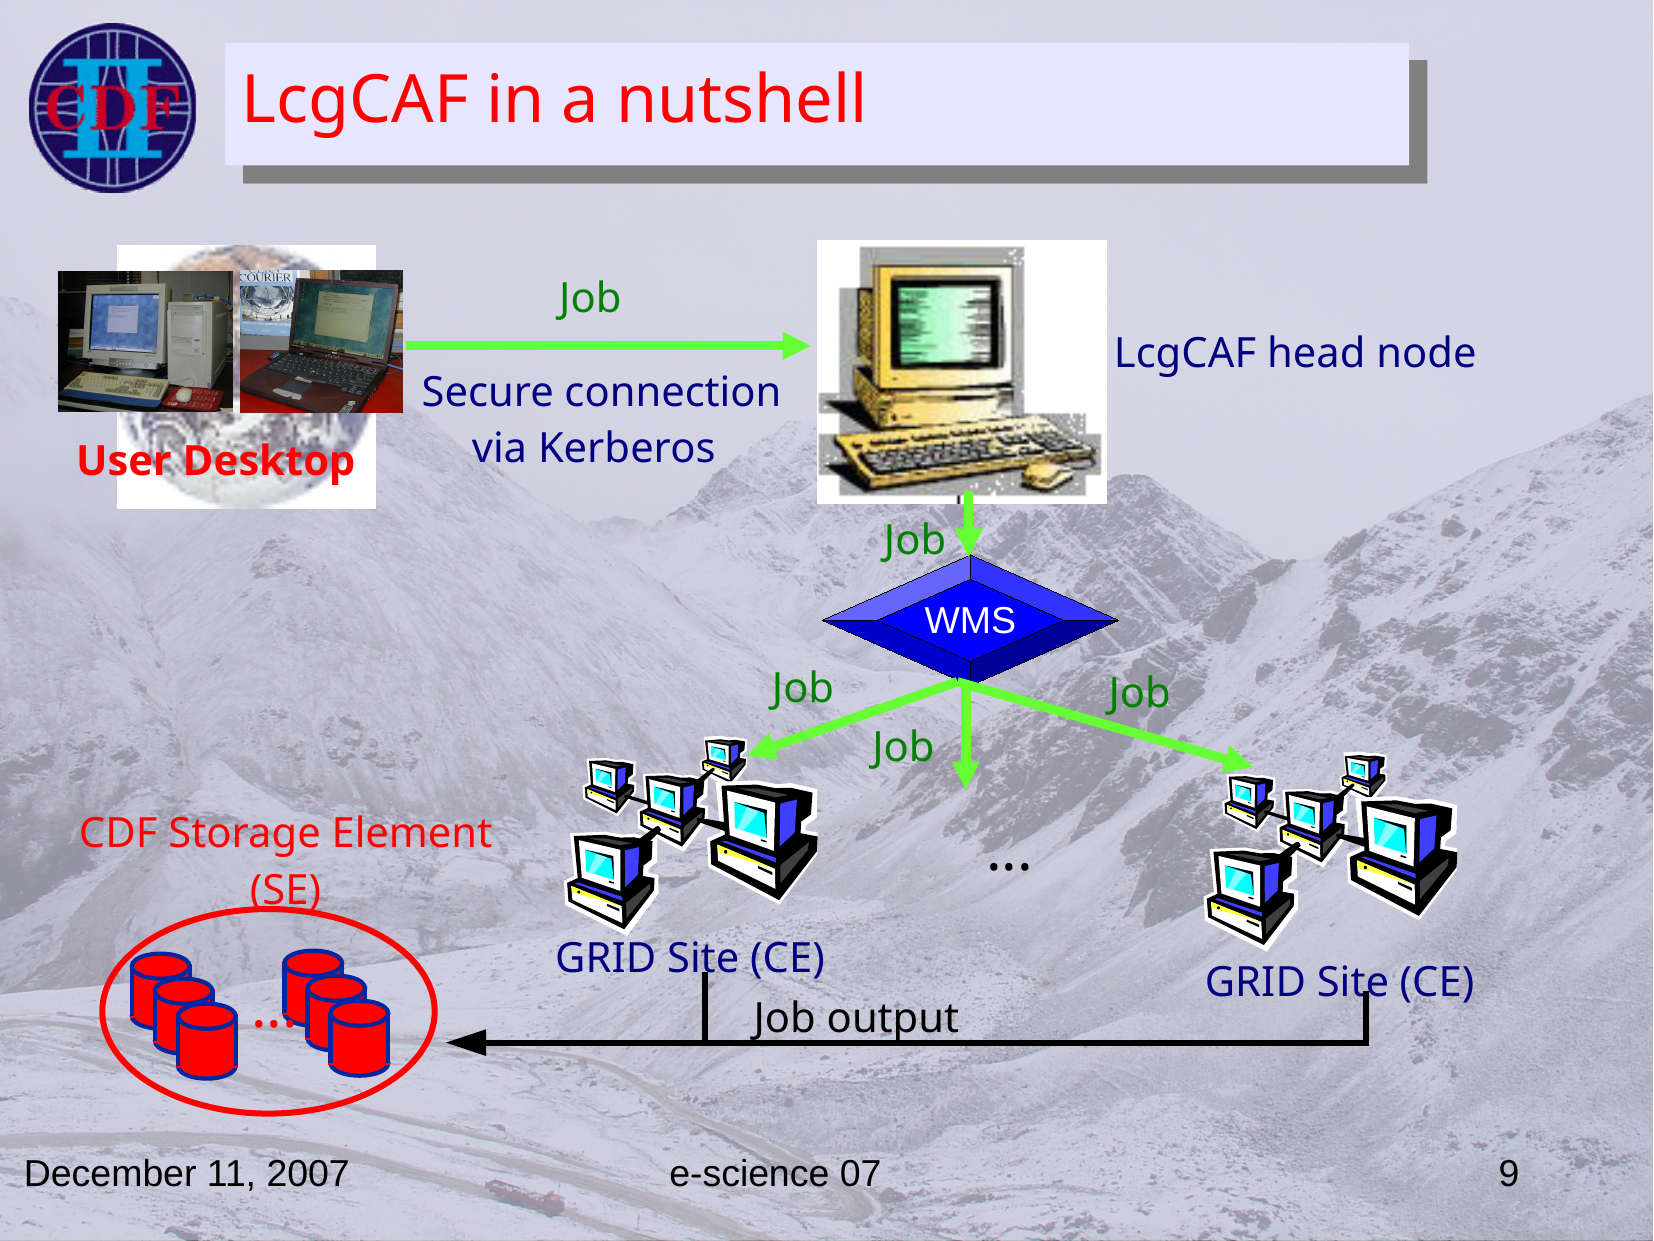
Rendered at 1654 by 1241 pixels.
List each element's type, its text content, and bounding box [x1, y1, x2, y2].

text_box Job [1093, 655, 1186, 728]
picture [563, 735, 818, 919]
picture [1203, 751, 1458, 943]
text_box Job [544, 259, 637, 333]
text_box <number> [1483, 1145, 1653, 1229]
text_box Job output [738, 980, 975, 1053]
text_box CDF Storage Element (SE) [64, 795, 508, 925]
text_box via Kerberos [457, 410, 731, 483]
picture [29, 23, 198, 193]
text_box LcgCAF in a nutshell [225, 42, 1410, 166]
text_box Job [857, 708, 950, 782]
text_box User Desktop [61, 423, 371, 496]
text_box December 11, 2007 [11, 1144, 362, 1229]
text_box GRID Site (CE) [1190, 943, 1490, 1017]
picture [817, 240, 1107, 504]
text_box Job [757, 649, 850, 723]
picture [58, 245, 403, 509]
text_box ... [971, 801, 1045, 898]
text_box GRID Site (CE) [540, 919, 840, 993]
text_box [0, 0, 1653, 1241]
text_box Job [869, 501, 962, 575]
text_box LcgCAF head node [1099, 315, 1492, 388]
text_box ... [236, 957, 310, 1054]
text_box e-science 07 [655, 1144, 896, 1229]
text_box Secure connection [406, 354, 797, 427]
text_box WMS [879, 580, 1062, 661]
picture [771, 735, 788, 741]
text_box December 11, 2007 [971, 555, 1119, 620]
